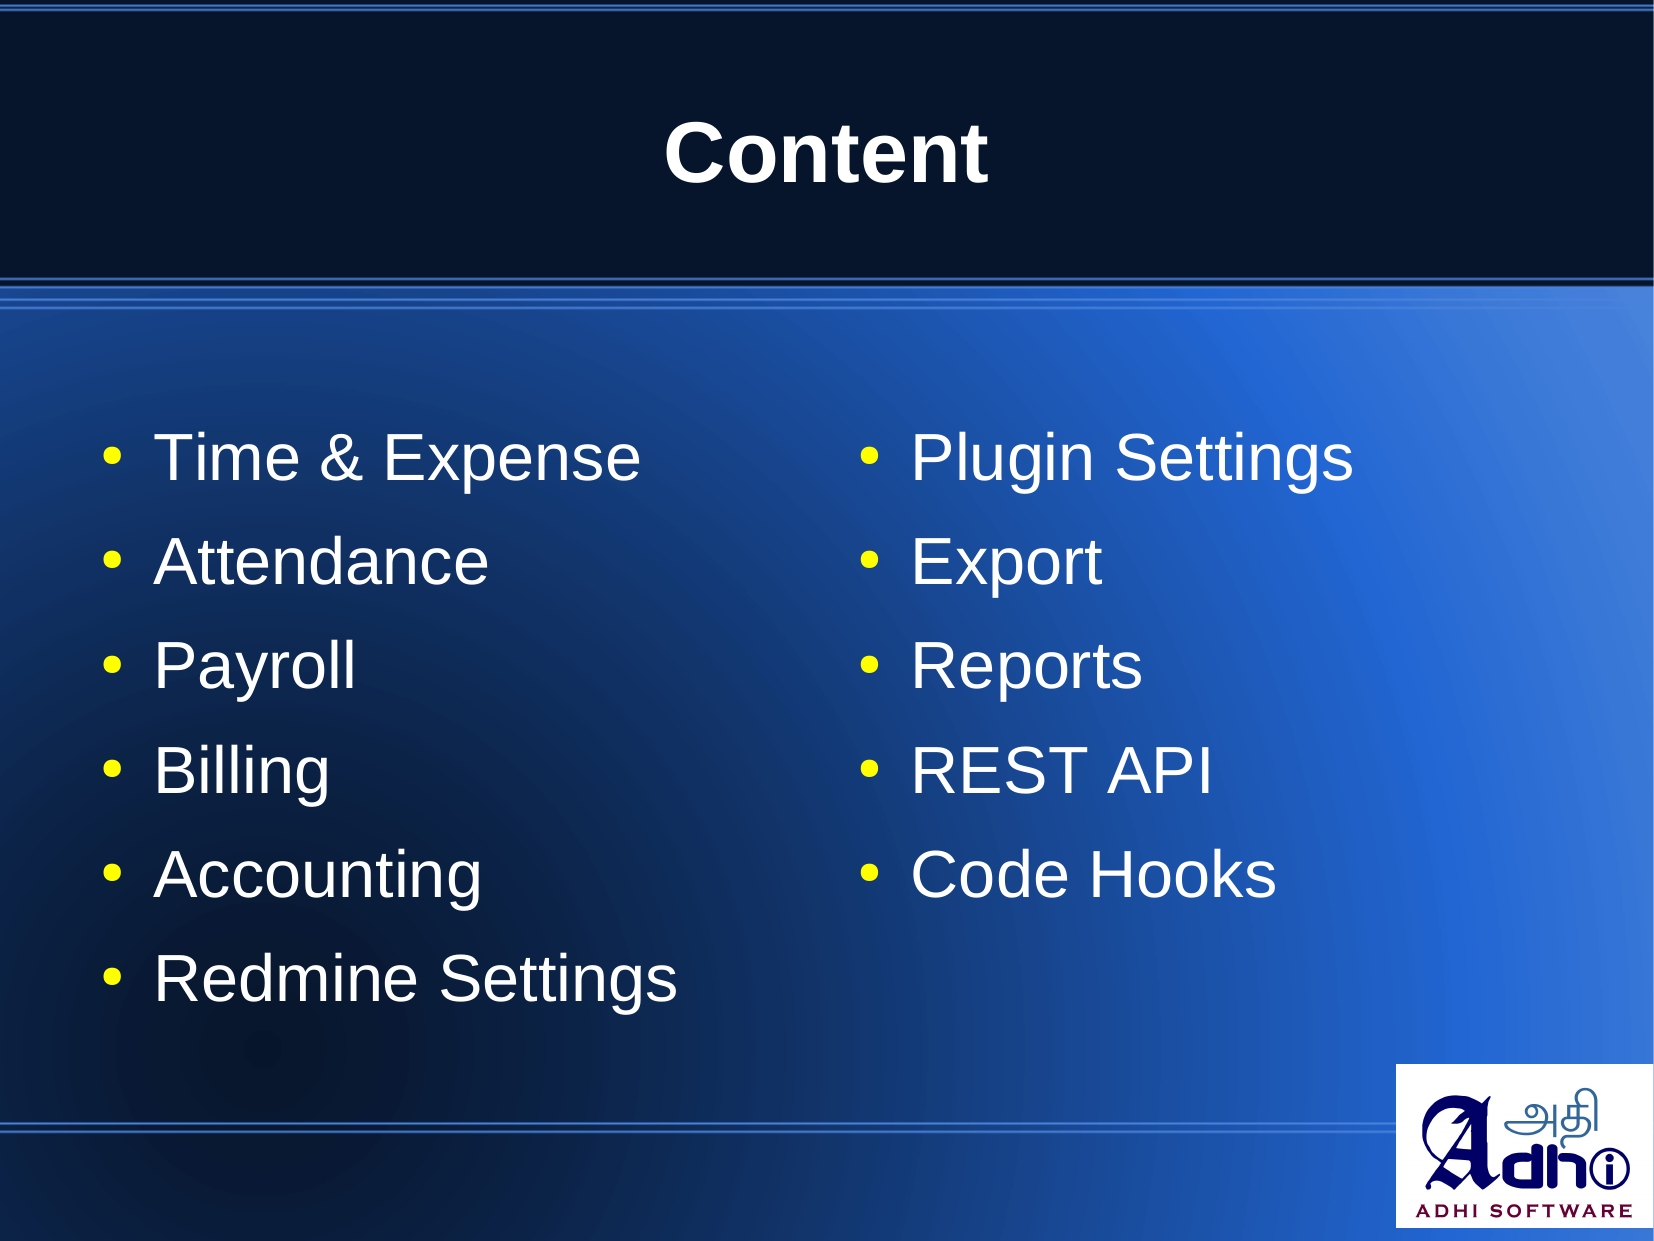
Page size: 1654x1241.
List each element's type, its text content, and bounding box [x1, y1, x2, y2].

list Time & Expense Attendance Payroll Billing Accounting Redmine Settings [82, 420, 766, 1121]
picture [0, 0, 1654, 1241]
title Content [82, 49, 1571, 257]
list Plugin Settings Export Reports REST API Code Hooks [840, 420, 1523, 912]
